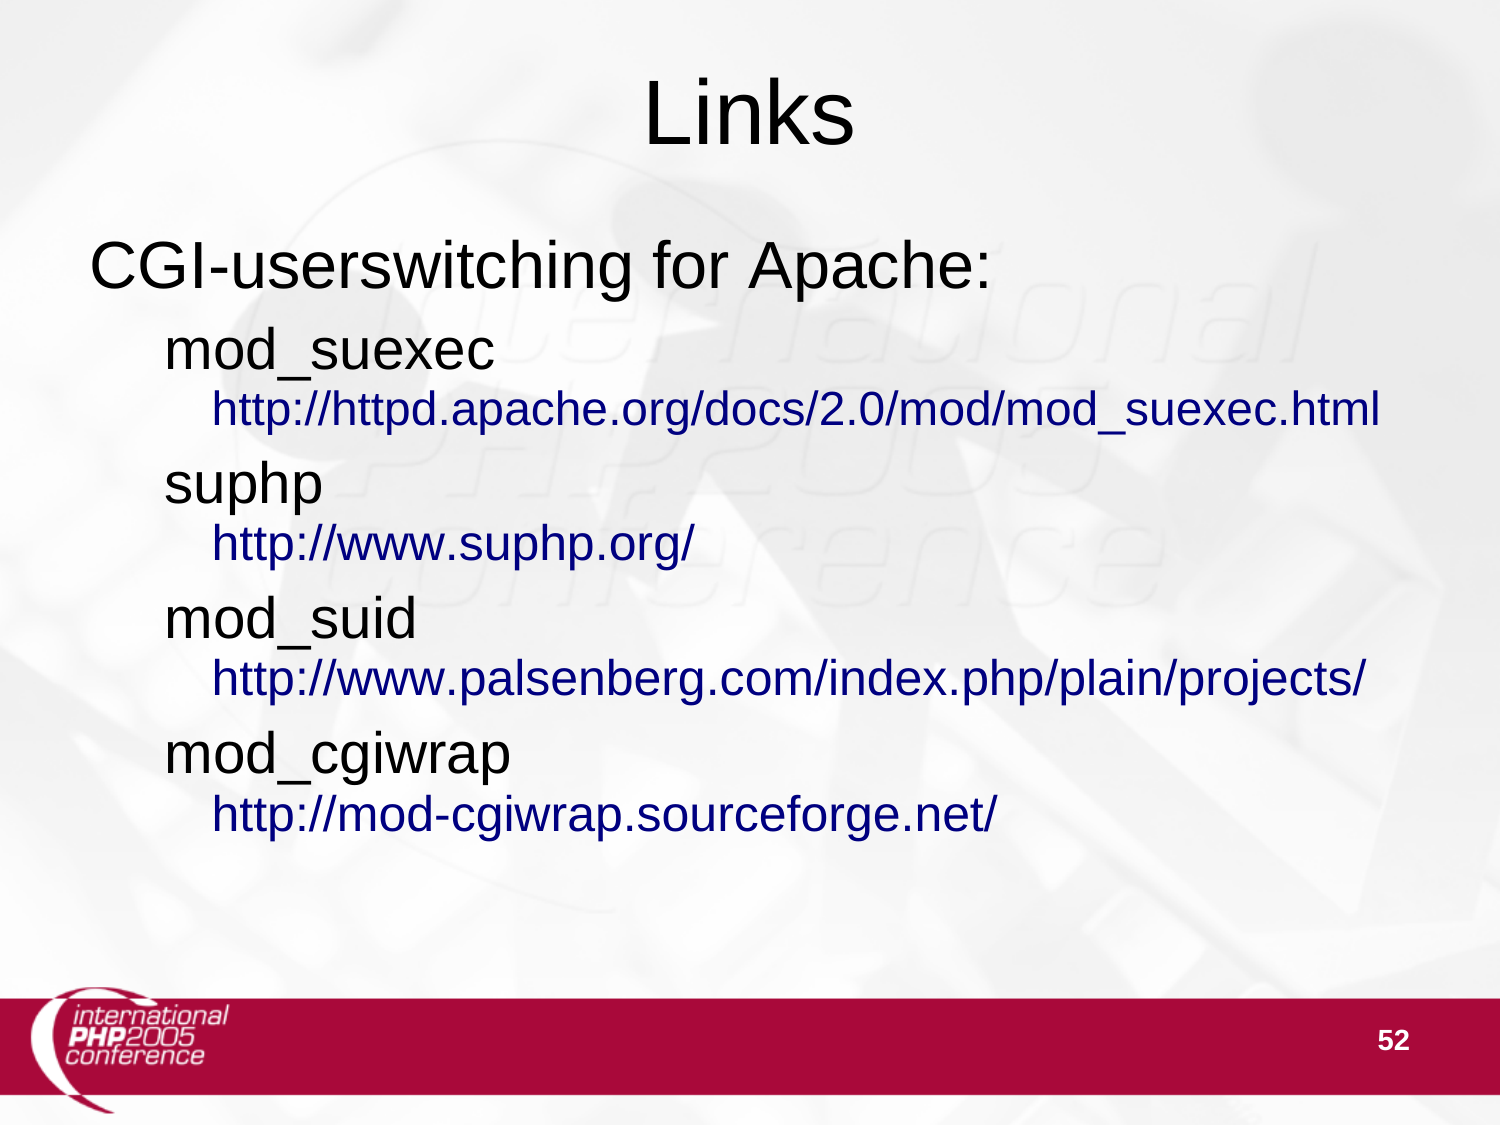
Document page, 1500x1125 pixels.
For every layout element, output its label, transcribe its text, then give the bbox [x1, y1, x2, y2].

picture [0, 0, 1500, 1125]
title Links [75, 18, 1426, 207]
list CGI-userswitching for Apache: mod_suexec http://httpd.apache.org/docs/2.0/mod/mod_suexec.html suphp http://www.suphp.org/ mod_suid http://www.palsenberg.com/index.php/plain/projects/ mod_cgiwrap http://mod-cgiwrap.sourceforge.net/ [75, 220, 1426, 977]
